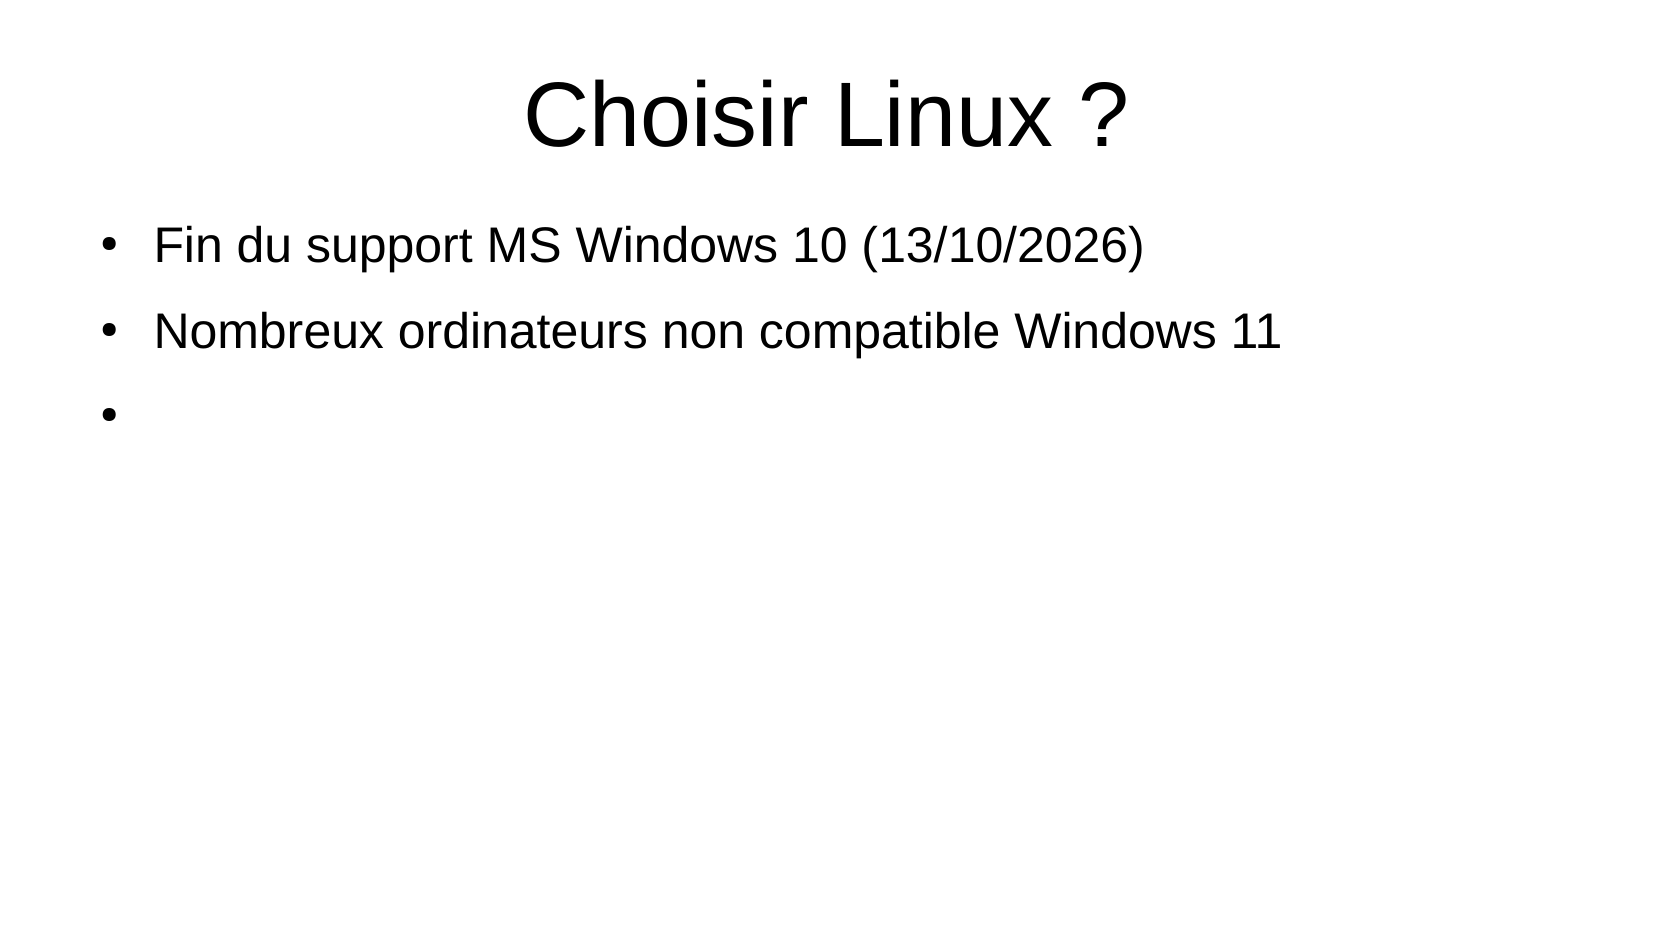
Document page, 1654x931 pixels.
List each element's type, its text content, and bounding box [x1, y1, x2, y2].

title Choisir Linux ? [82, 37, 1571, 193]
list Fin du support MS Windows 10 (13/10/2026) Nombreux ordinateurs non compatible Windows 11 [82, 217, 1571, 758]
